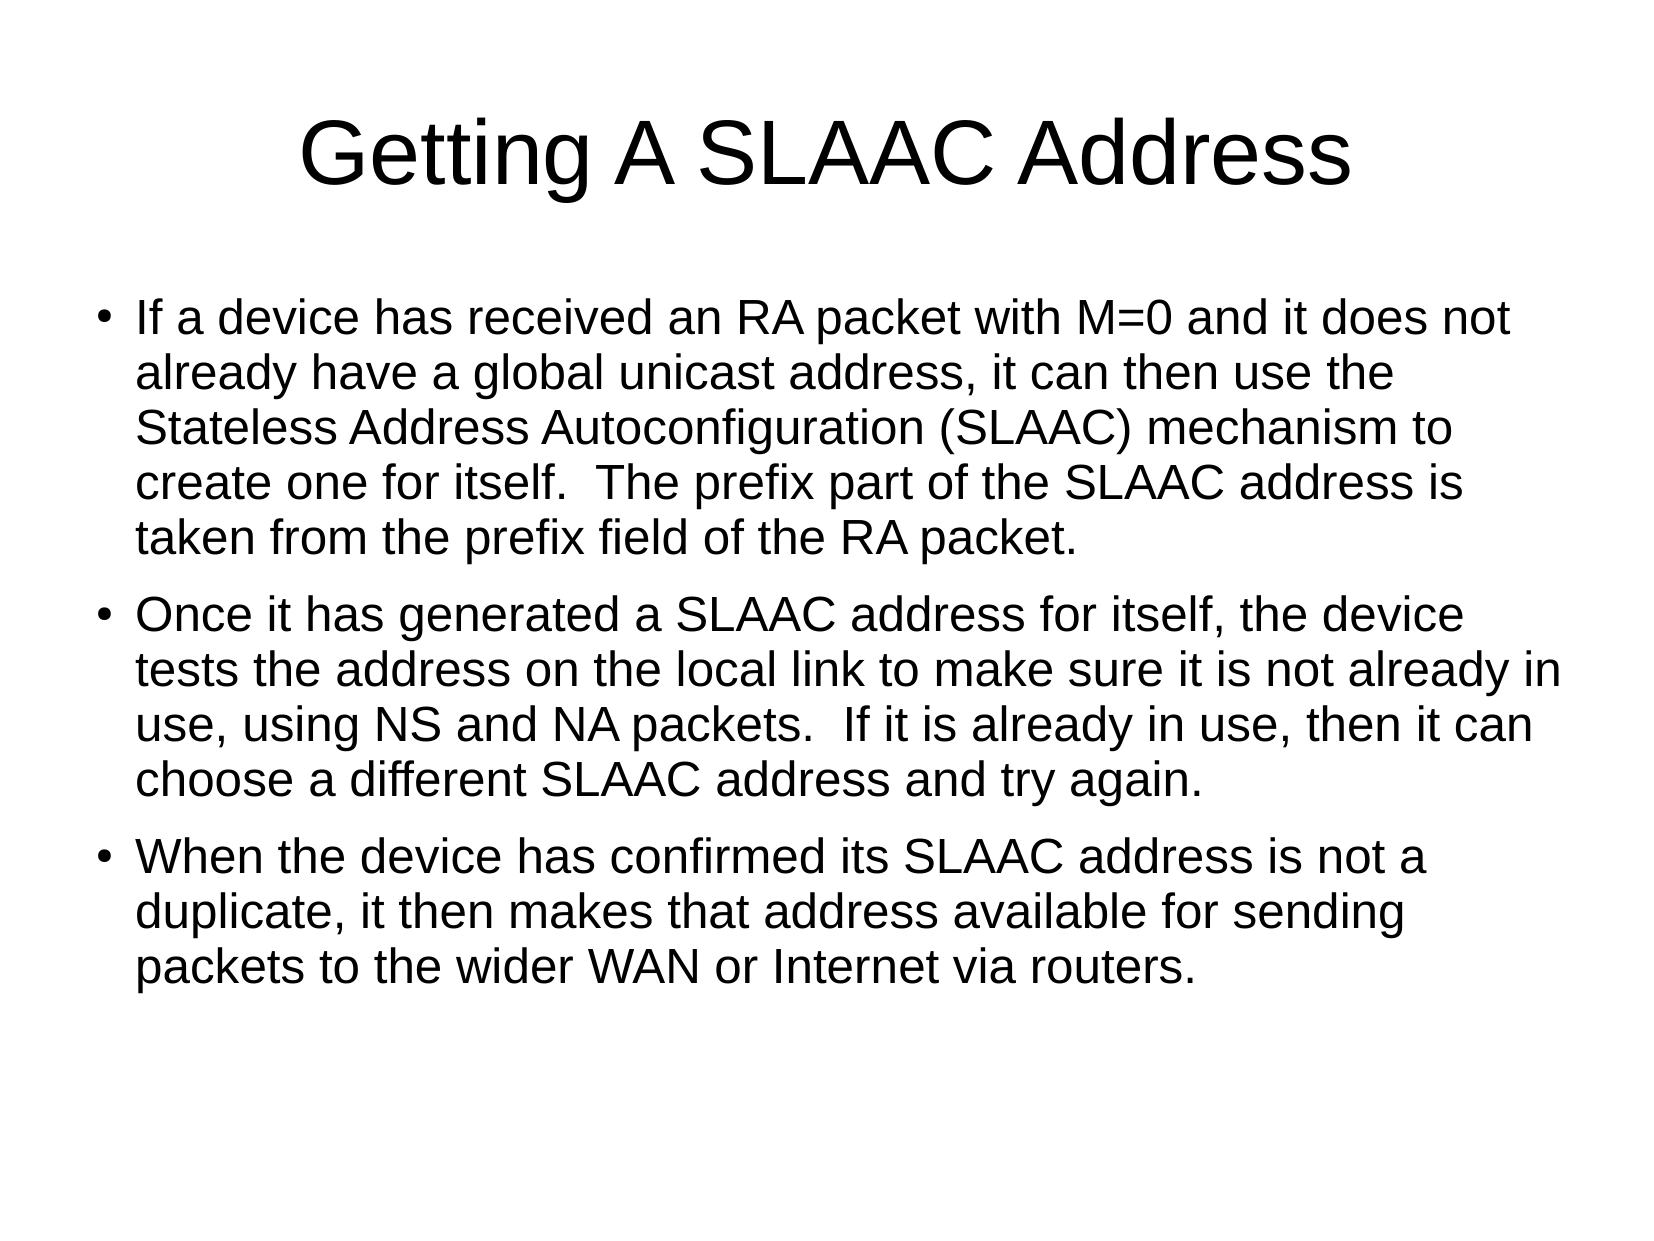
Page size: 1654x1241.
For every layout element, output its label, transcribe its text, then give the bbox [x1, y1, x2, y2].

title Getting A SLAAC Address [82, 49, 1571, 257]
list If a device has received an RA packet with M=0 and it does not already have a global unicast address, it can then use the Stateless Address Autoconfiguration (SLAAC) mechanism to create one for itself. The prefix part of the SLAAC address is taken from the prefix field of the RA packet. Once it has generated a SLAAC address for itself, the device tests the address on the local link to make sure it is not already in use, using NS and NA packets. If it is already in use, then it can choose a different SLAAC address and try again. When the device has confirmed its SLAAC address is not a duplicate, it then makes that address available for sending packets to the wider WAN or Internet via routers. [82, 290, 1571, 1010]
